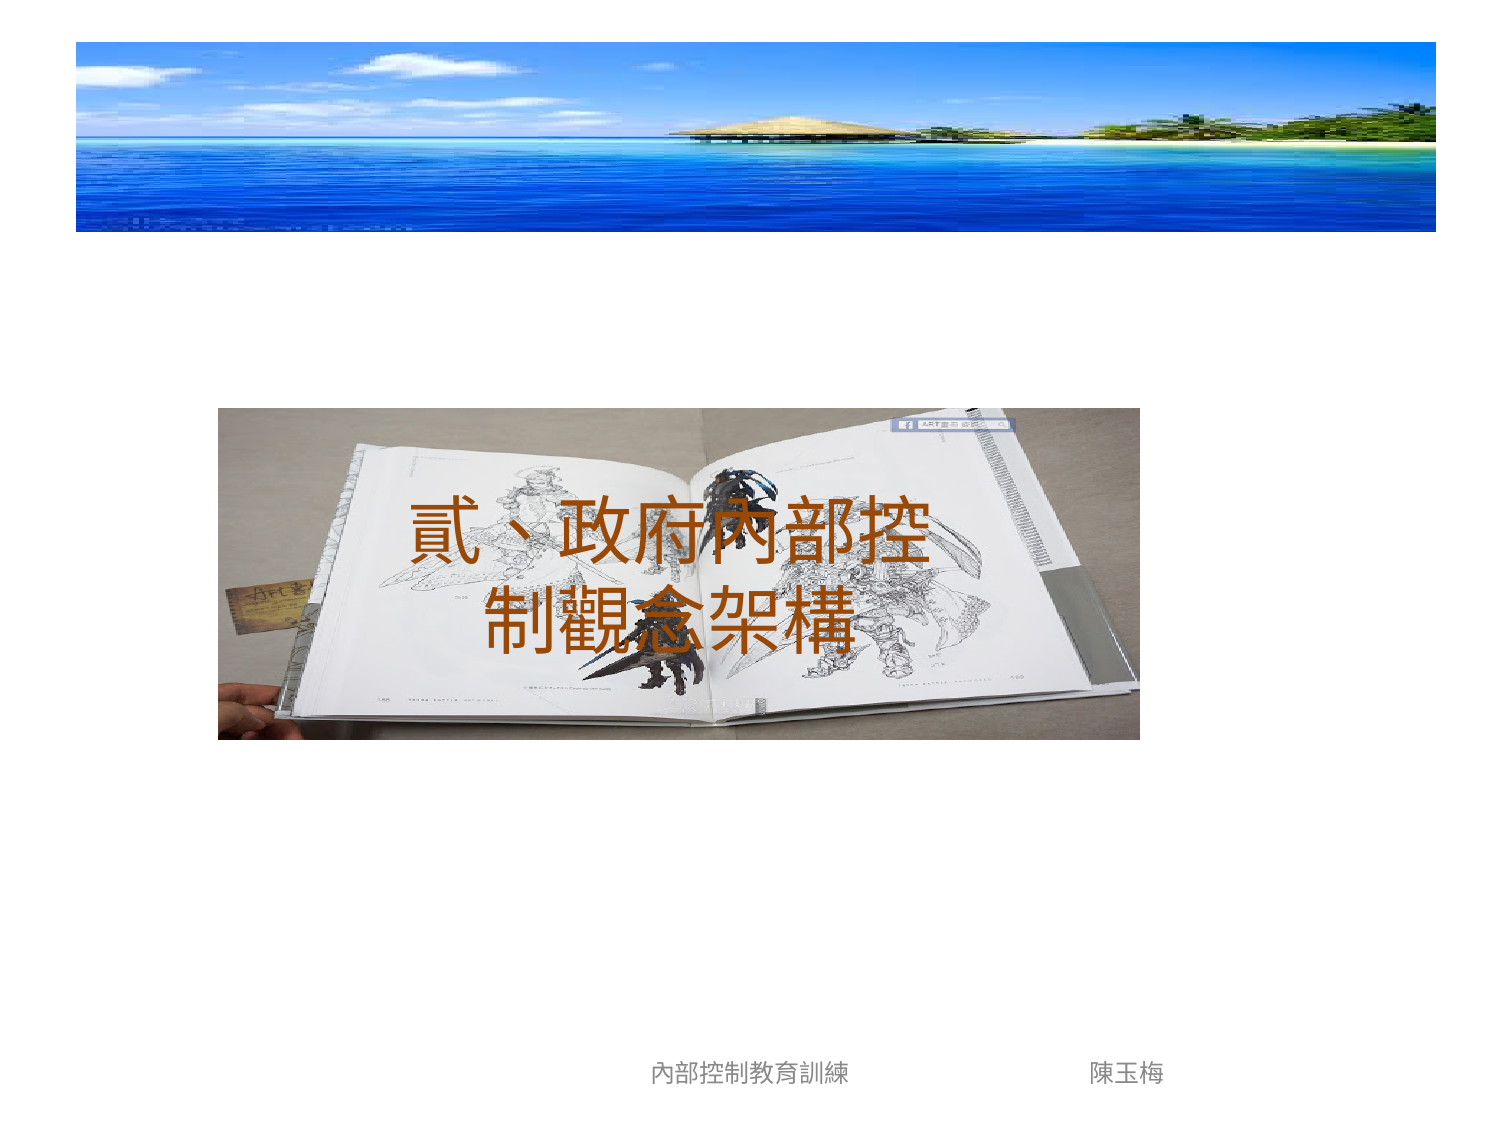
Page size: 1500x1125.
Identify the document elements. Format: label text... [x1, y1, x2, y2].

text_box 內部控制教育訓練 [512, 1042, 988, 1103]
text_box 貳、政府內部控制觀念架構 [392, 476, 947, 671]
text_box 陳玉梅 [1074, 1042, 1426, 1103]
picture [218, 408, 1140, 740]
